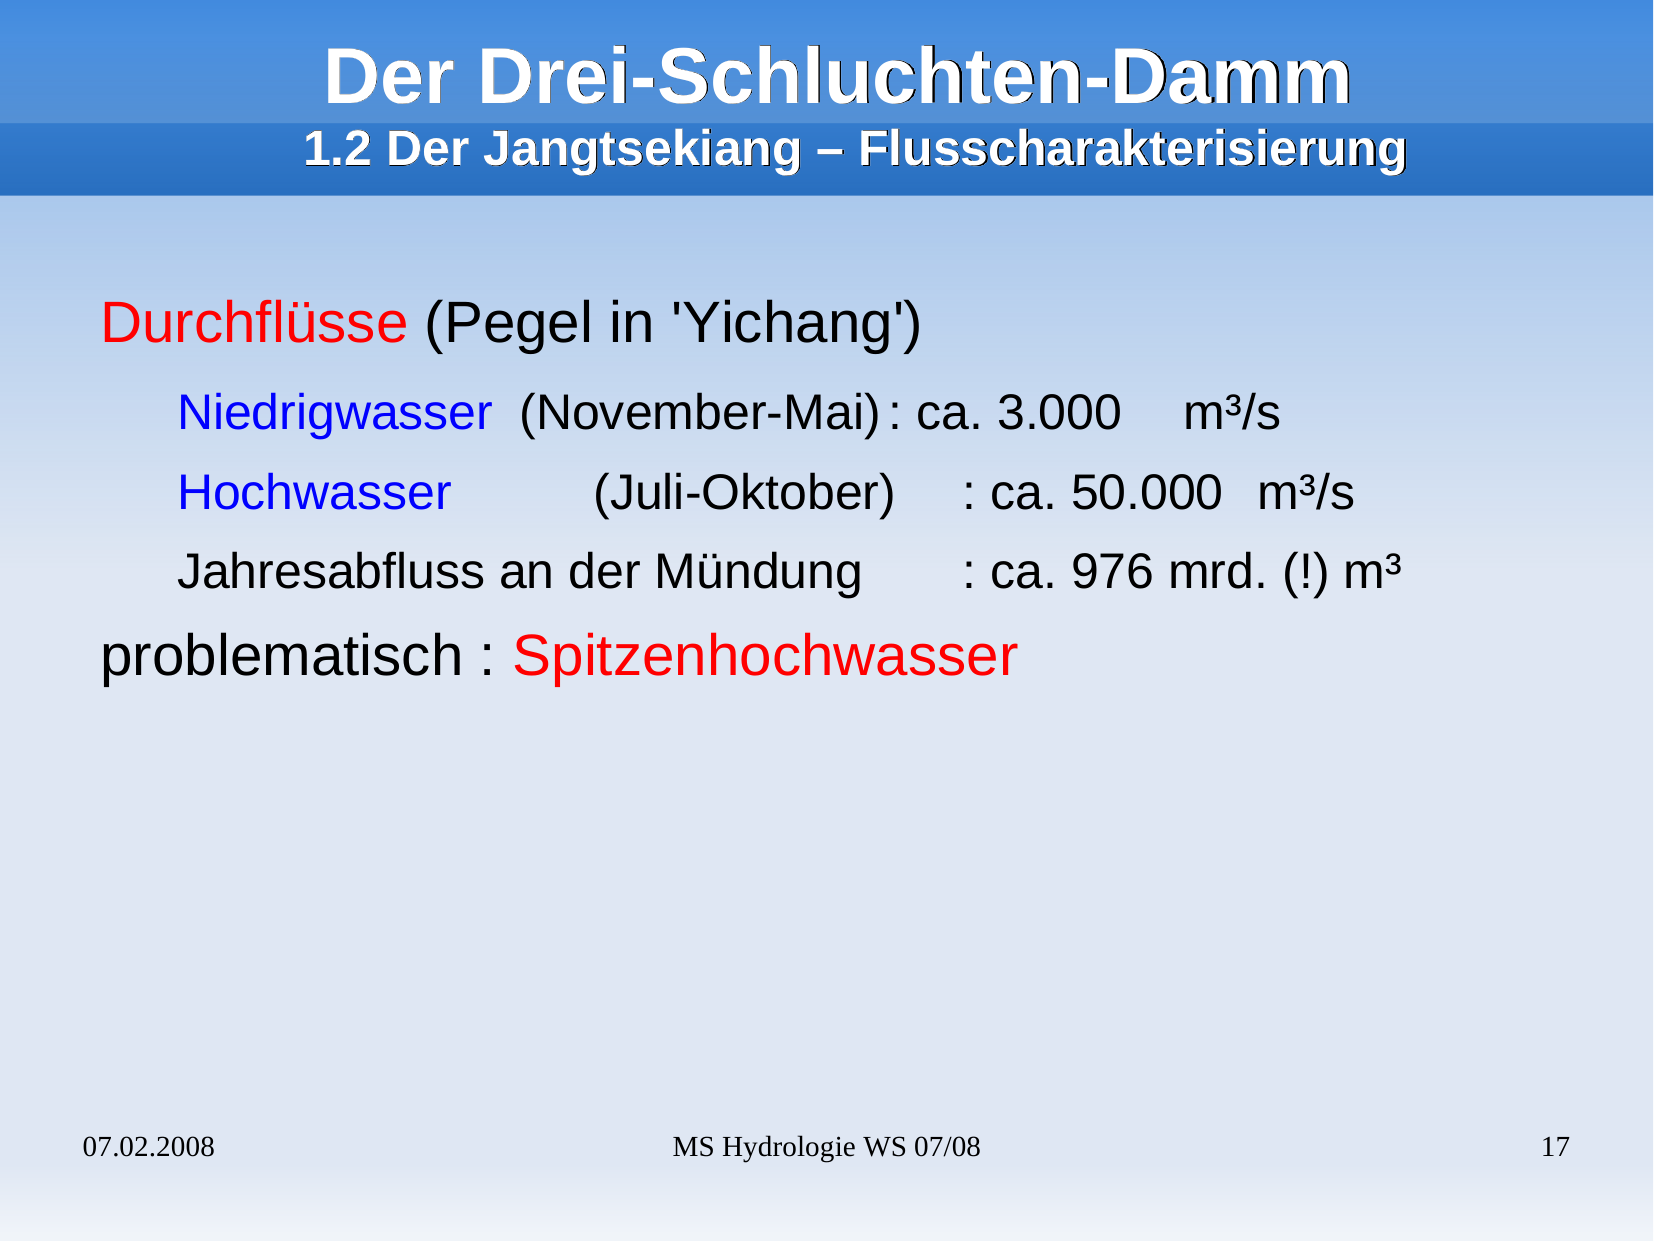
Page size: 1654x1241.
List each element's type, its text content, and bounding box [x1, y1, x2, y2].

picture [0, 0, 1654, 1241]
list Durchflüsse (Pegel in 'Yichang') Niedrigwasser (November-Mai) : ca. 3.000 m³/s Hochwasser (Juli-Oktober) : ca. 50.000 m³/s Jahresabfluss an der Mündung : ca. 976 mrd. (!) m³ problematisch : Spitzenhochwasser [82, 290, 1571, 1109]
title Der Drei-Schluchten-Damm 1.2 Der Jangtsekiang – Flusscharakterisierung [76, 0, 1565, 208]
